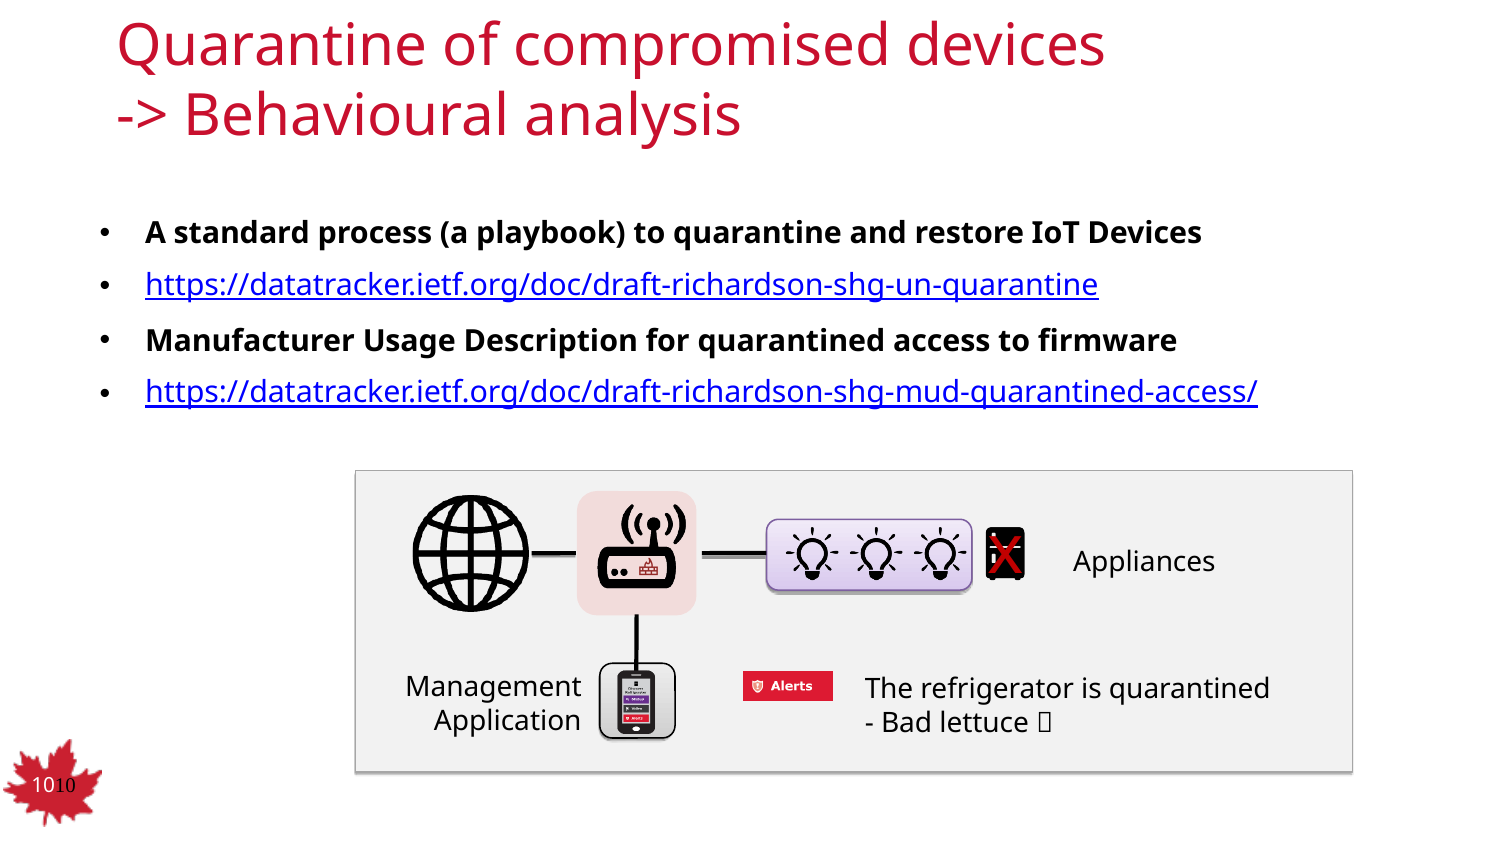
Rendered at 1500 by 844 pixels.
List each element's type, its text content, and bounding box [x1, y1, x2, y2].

picture [615, 668, 657, 736]
picture [408, 490, 533, 616]
title Quarantine of compromised devices -> Behavioural analysis [101, 0, 1444, 167]
picture [743, 671, 833, 701]
picture [592, 497, 691, 595]
picture [3, 739, 102, 827]
text_box [355, 470, 1353, 772]
slide_number <number><number> [8, 762, 99, 808]
text_box The refrigerator is quarantined - Bad lettuce  [850, 663, 1287, 746]
picture [780, 522, 972, 585]
text_box x [972, 497, 1039, 595]
text_box Appliances [1058, 535, 1231, 585]
list A standard process (a playbook) to quarantine and restore IoT Devices https://datatracker.ietf.org/doc/draft-richardson-shg-un-quarantine Manufacturer Usage Description for quarantined access to firmware https://datatracker.ietf.org/doc/draft-richardson-shg-mud-quarantined-access/ [84, 205, 1449, 426]
text_box Management Application [390, 661, 597, 744]
